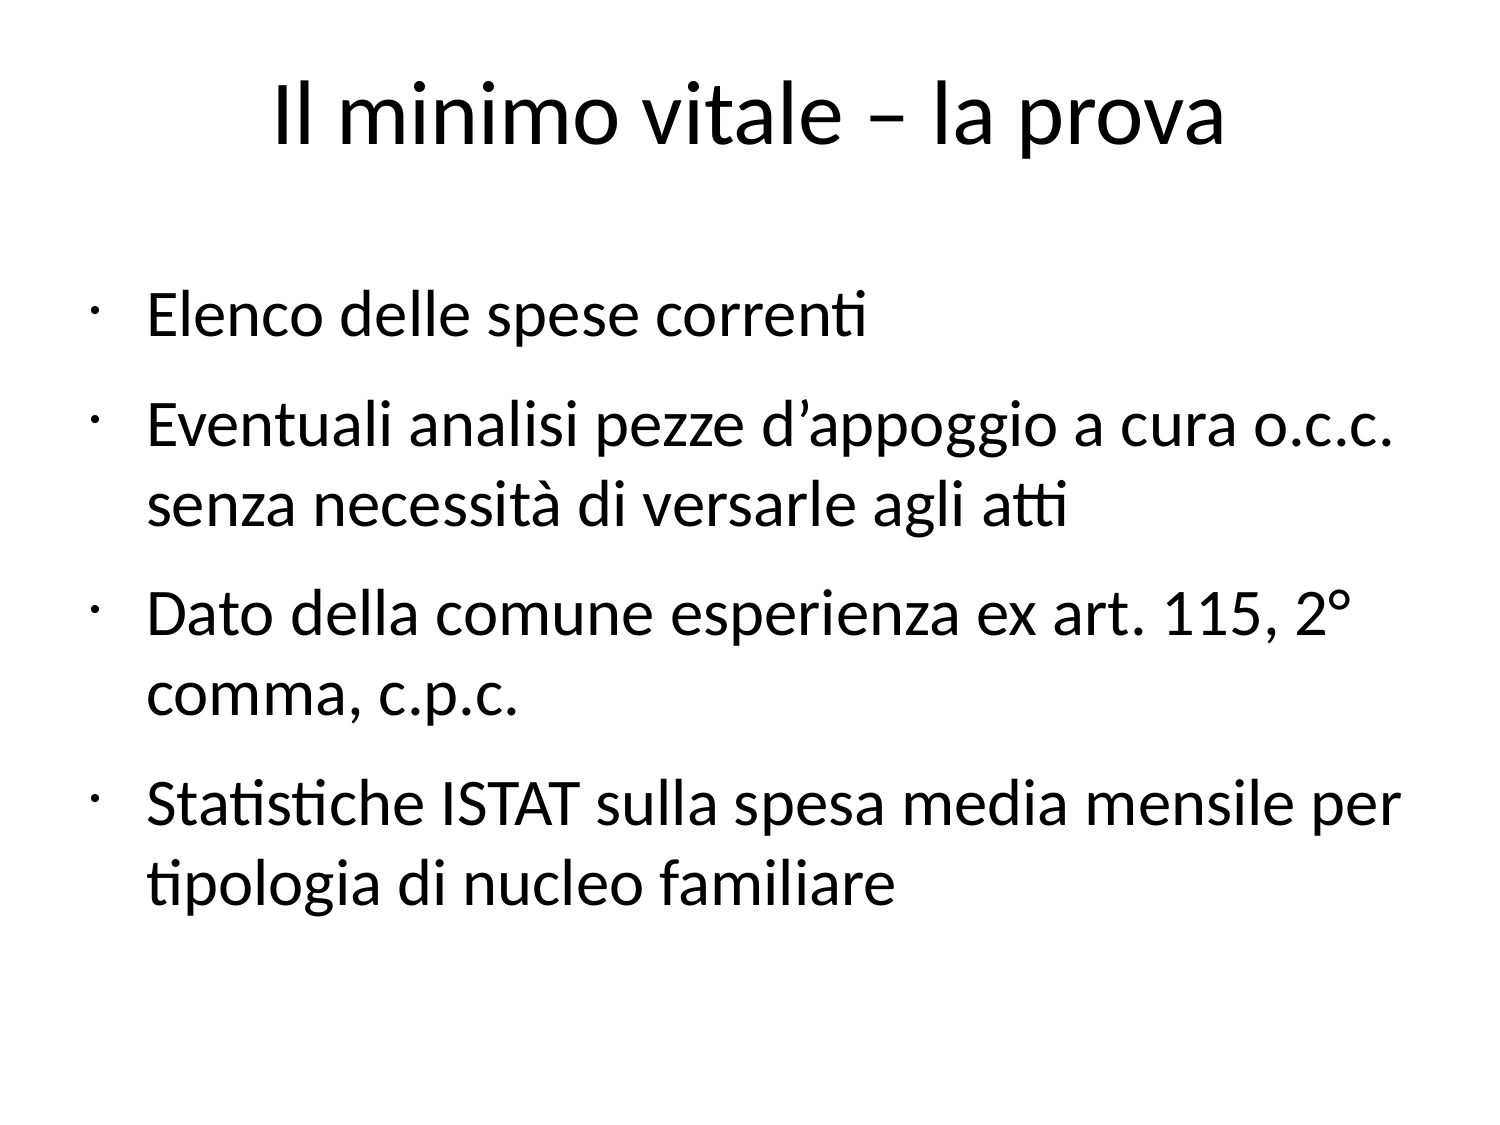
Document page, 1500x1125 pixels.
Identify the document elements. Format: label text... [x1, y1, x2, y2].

list Elenco delle spese correnti Eventuali analisi pezze d’appoggio a cura o.c.c. senza necessità di versarle agli atti Dato della comune esperienza ex art. 115, 2° comma, c.p.c. Statistiche ISTAT sulla spesa media mensile per tipologia di nucleo familiare [75, 262, 1425, 1005]
title Il minimo vitale – la prova [75, 45, 1425, 233]
